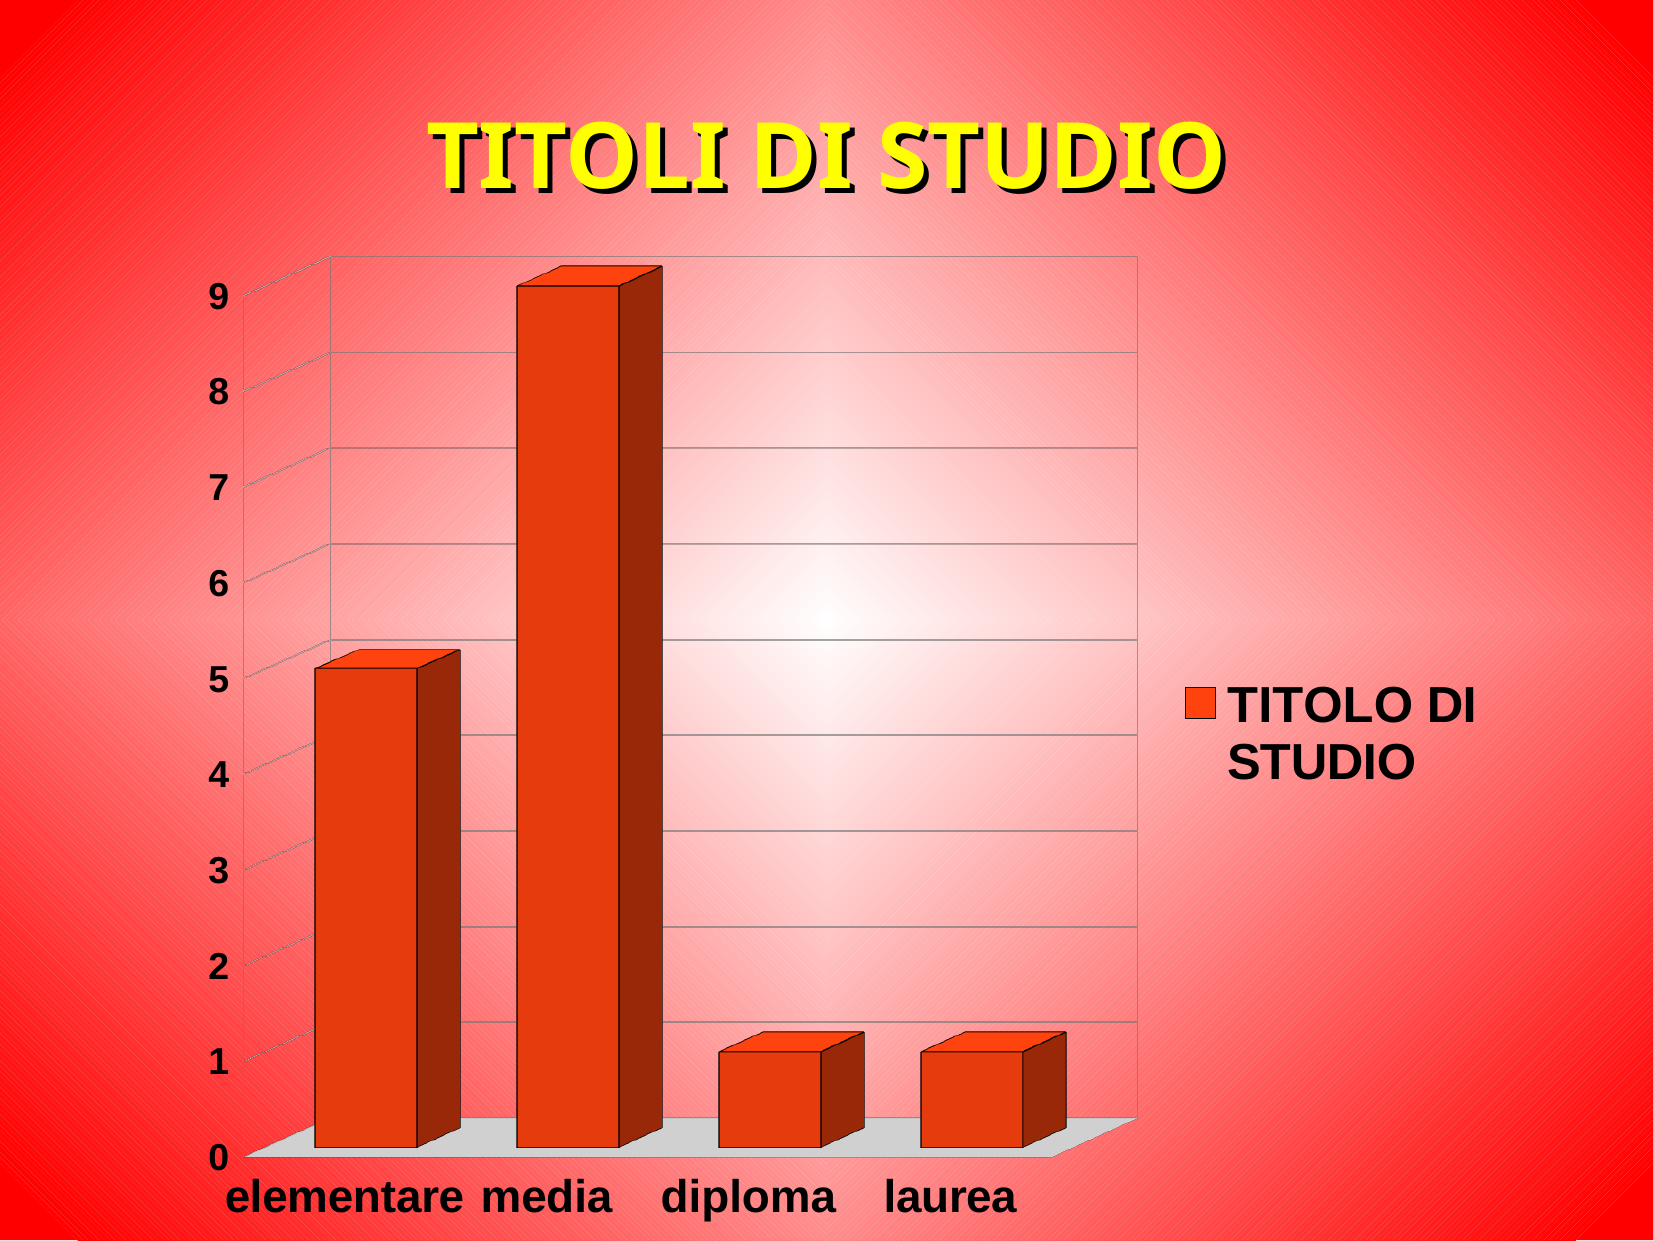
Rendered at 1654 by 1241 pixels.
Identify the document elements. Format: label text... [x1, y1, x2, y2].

chart [177, 250, 1561, 1241]
title TITOLI DI STUDIO [82, 56, 1571, 250]
